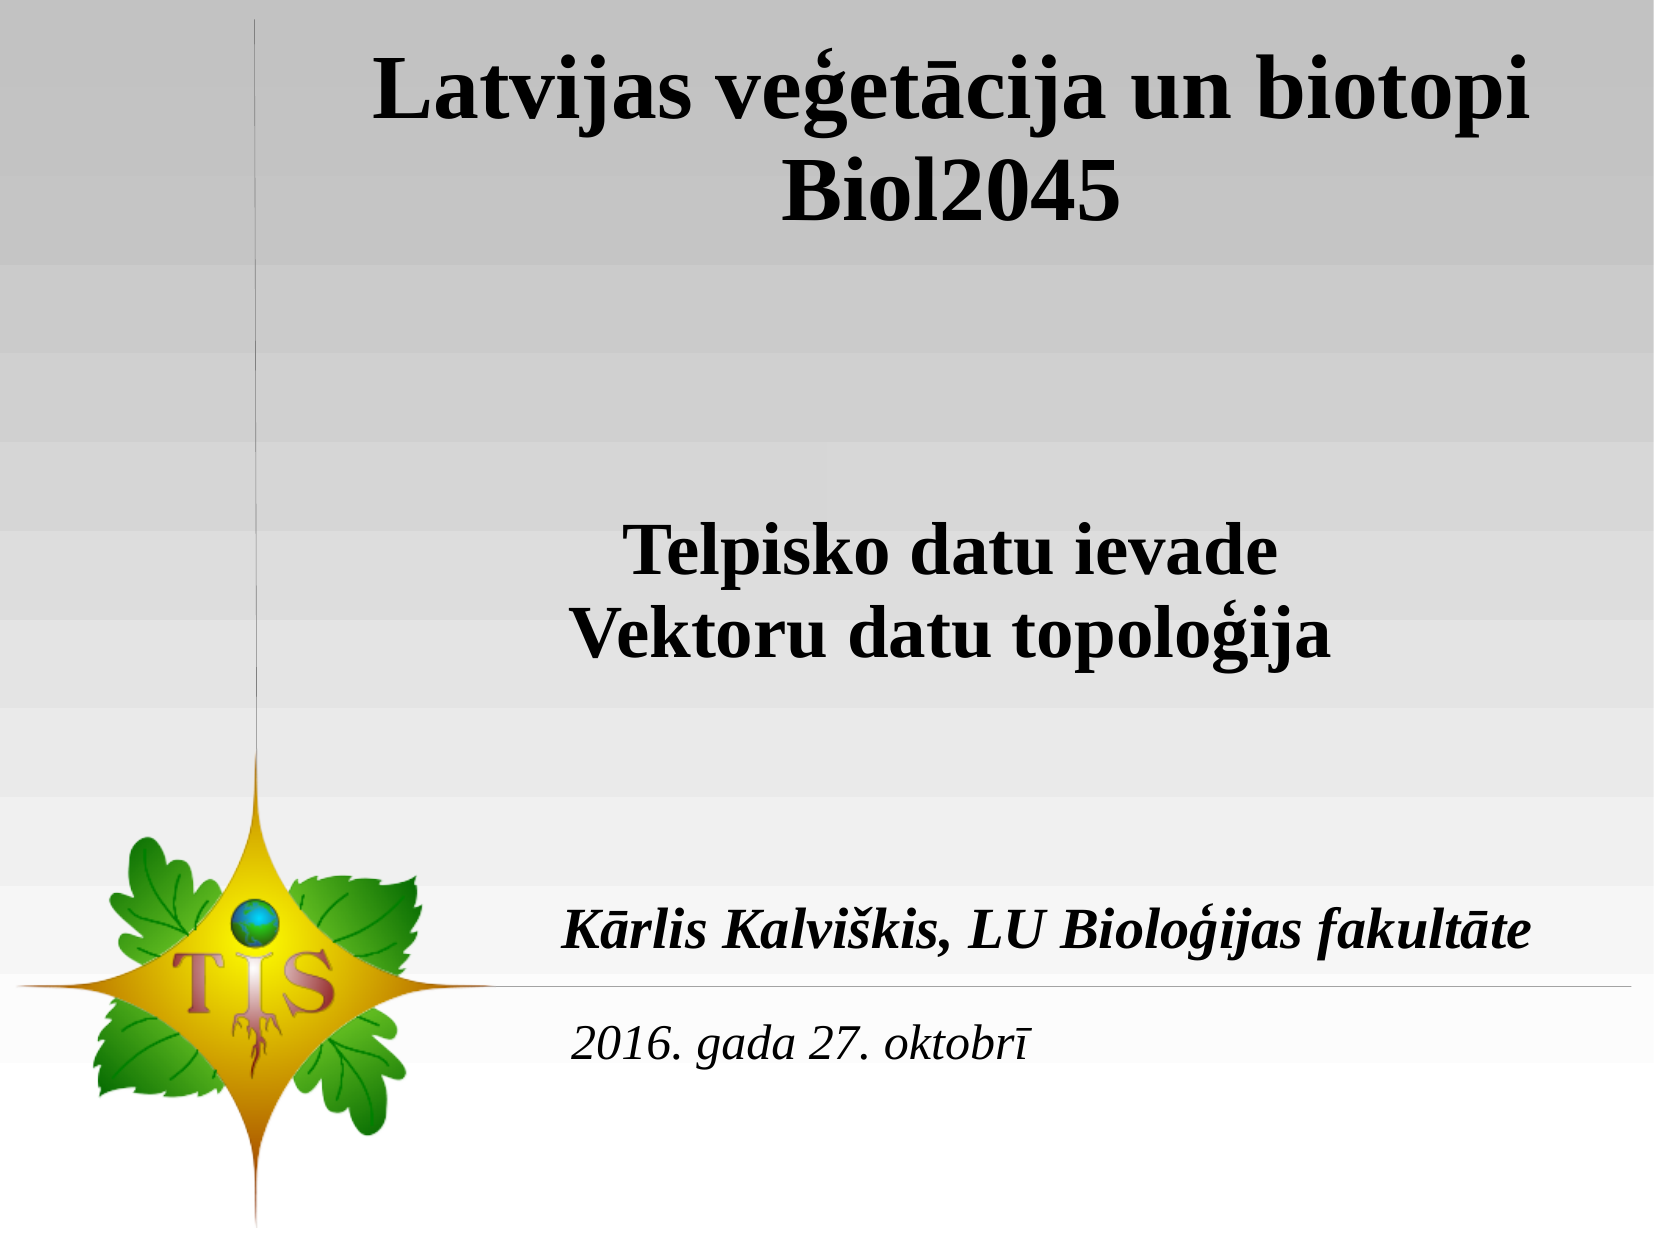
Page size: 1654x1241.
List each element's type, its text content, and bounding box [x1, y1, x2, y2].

text_box 2016. gada 27. oktobrī [556, 1007, 1085, 1078]
picture [0, 0, 1654, 1241]
title Telpisko datu ievade Vektoru datu topoloģija [295, 324, 1607, 857]
